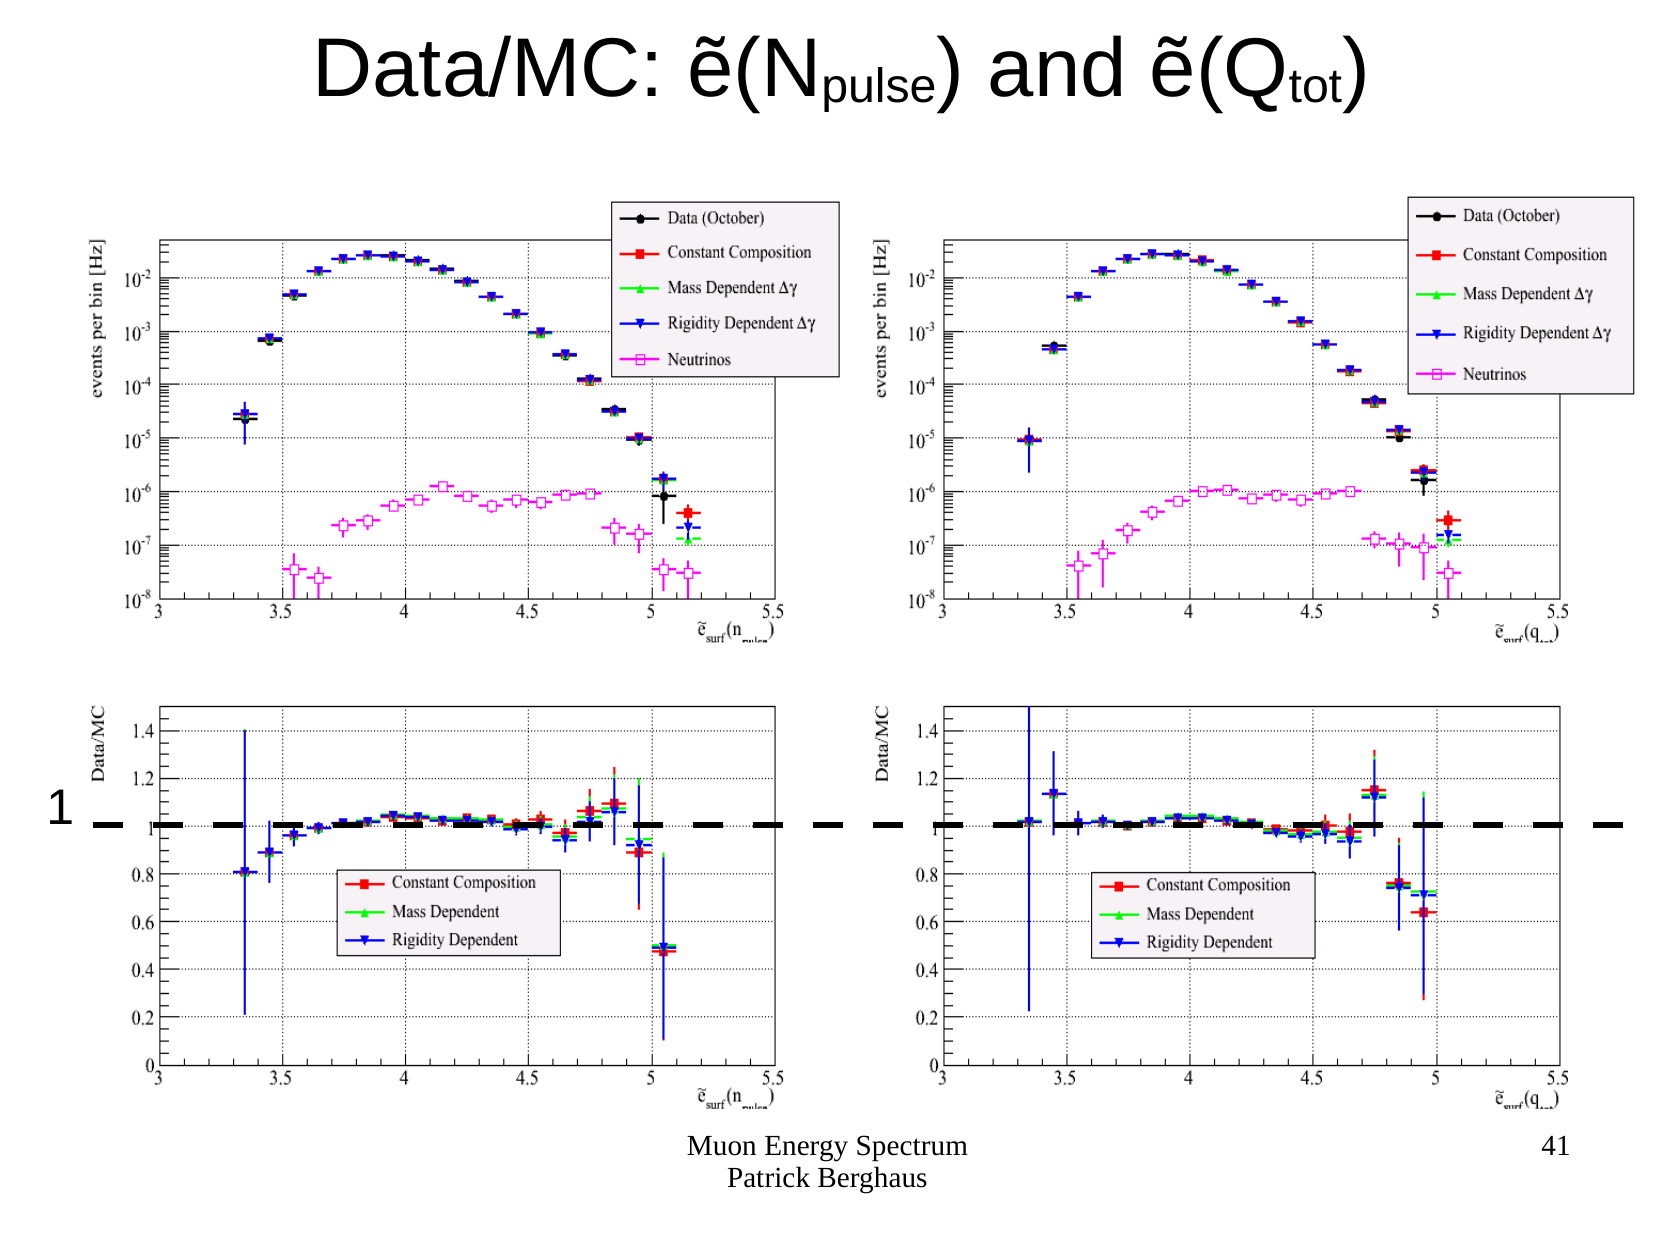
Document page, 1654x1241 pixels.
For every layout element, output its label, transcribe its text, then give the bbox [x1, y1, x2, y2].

picture [75, 187, 1645, 1120]
text_box Data/MC: ẽ(Npulse) and ẽ(Qtot) [297, 13, 1385, 178]
text_box 1 [31, 771, 86, 861]
